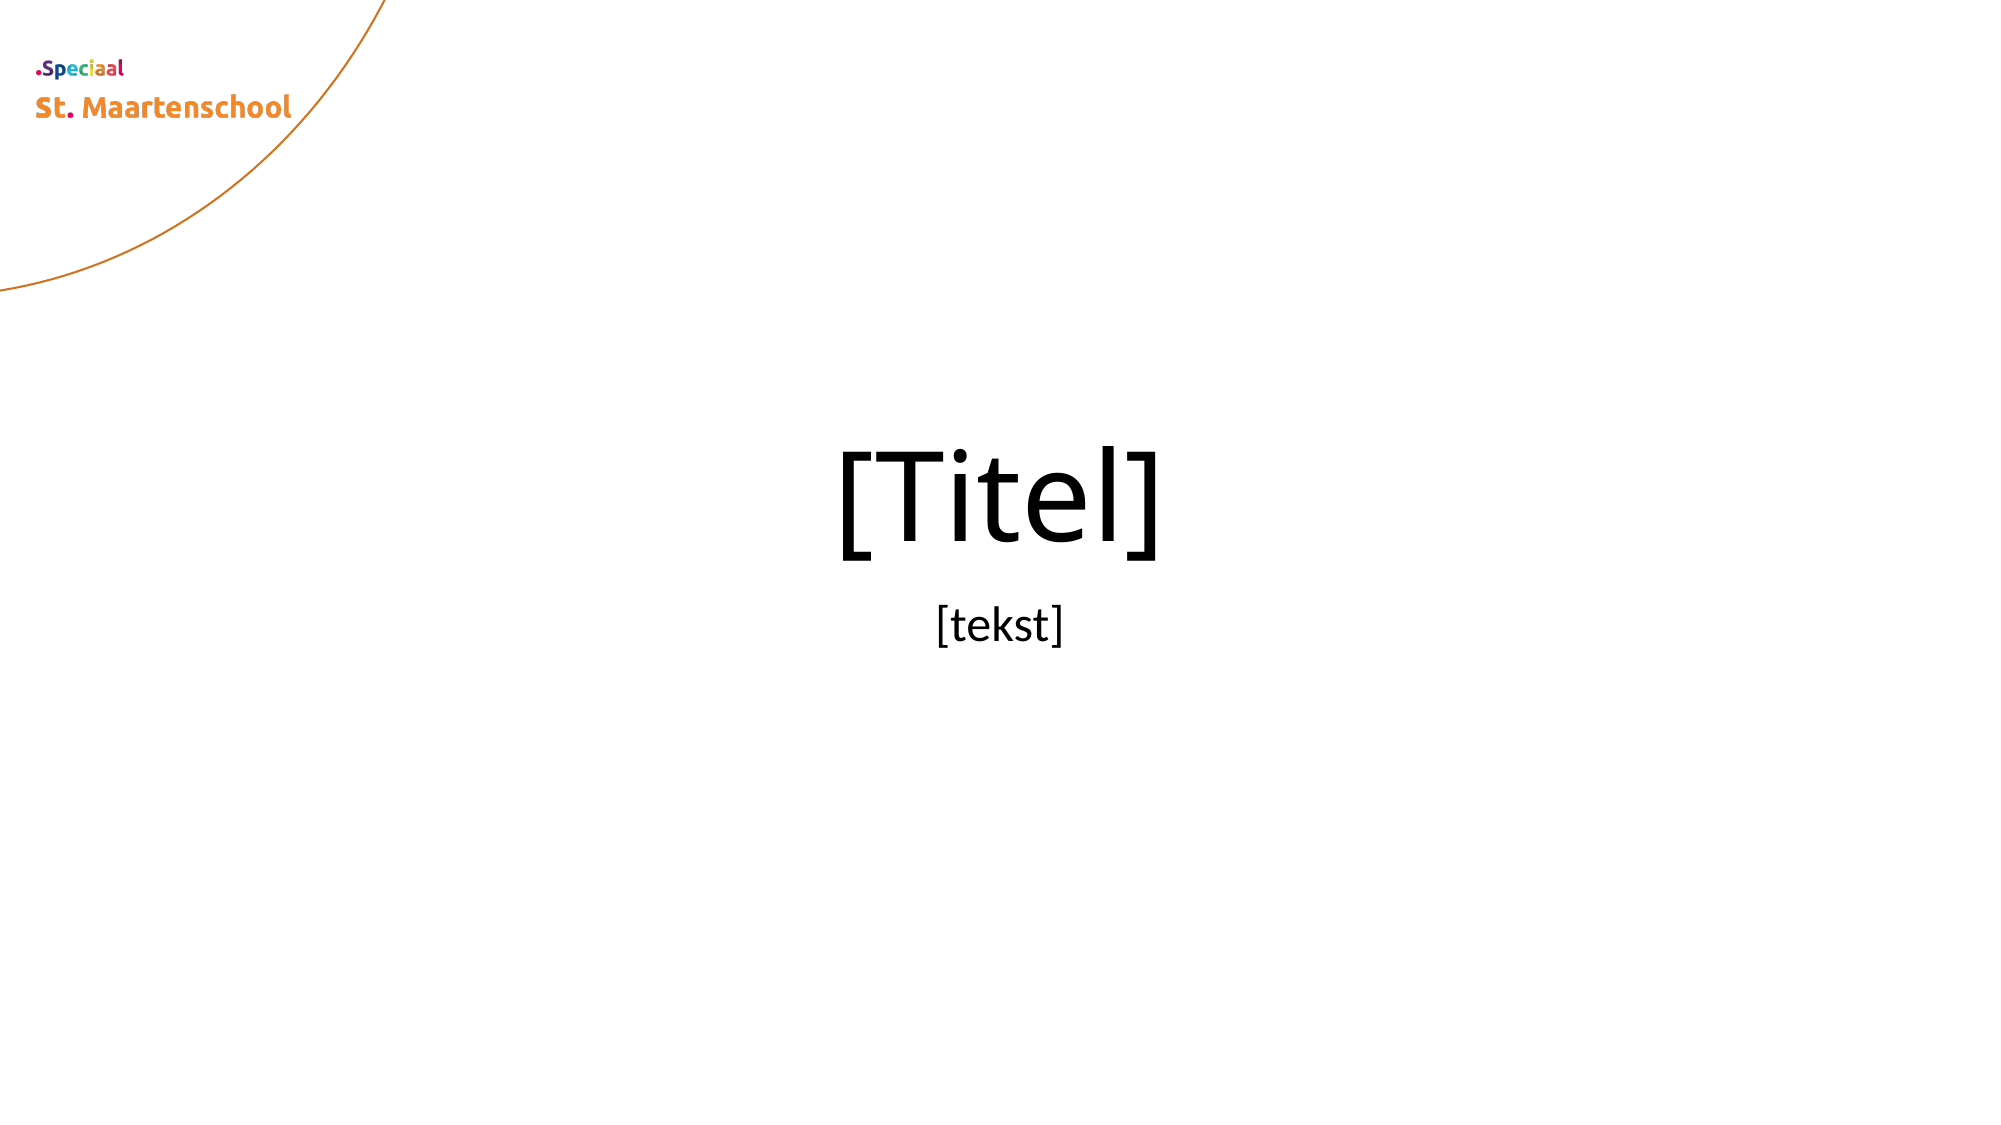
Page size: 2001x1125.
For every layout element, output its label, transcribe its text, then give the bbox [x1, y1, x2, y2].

subtitle [tekst] [249, 590, 1750, 863]
title [Titel] [249, 184, 1750, 576]
picture [36, 60, 291, 118]
